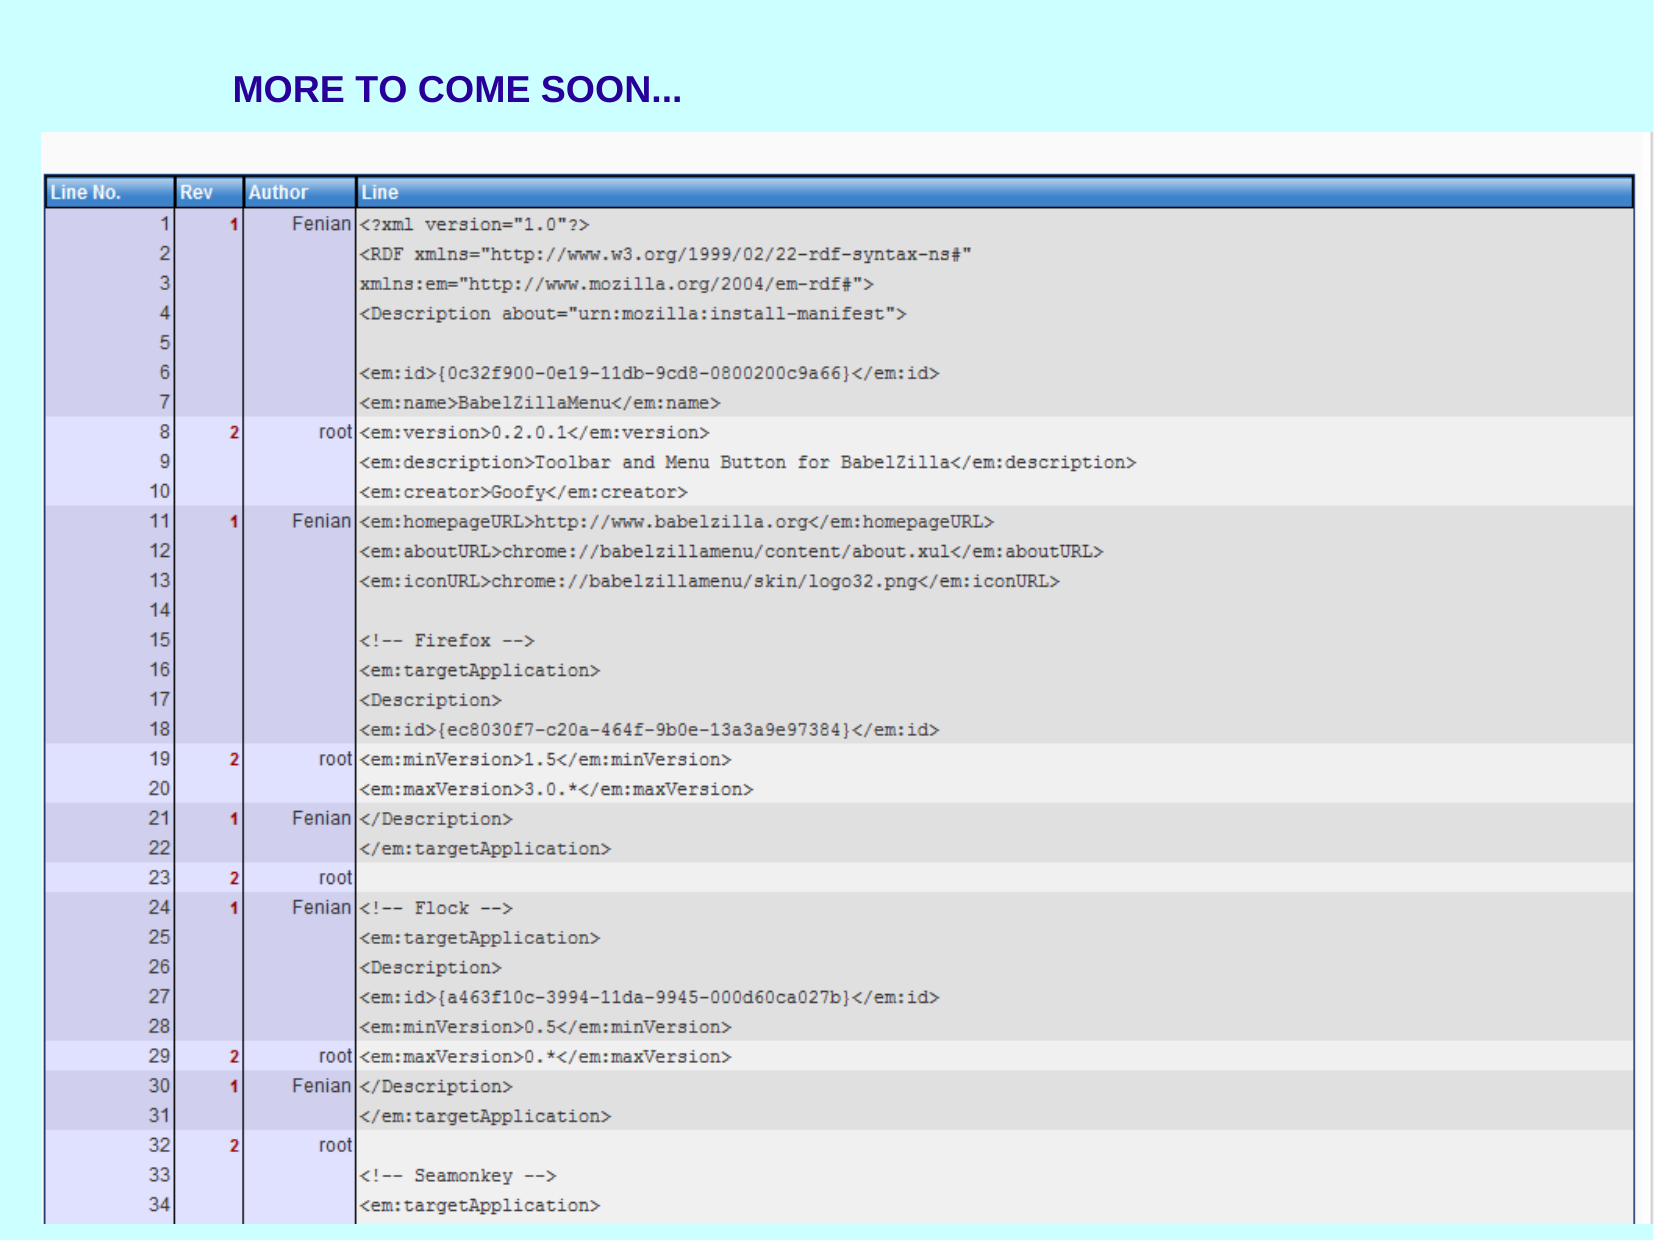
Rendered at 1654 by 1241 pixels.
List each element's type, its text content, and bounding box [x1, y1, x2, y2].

picture [41, 132, 1654, 1224]
text_box MORE TO COME SOON... [217, 63, 1172, 121]
